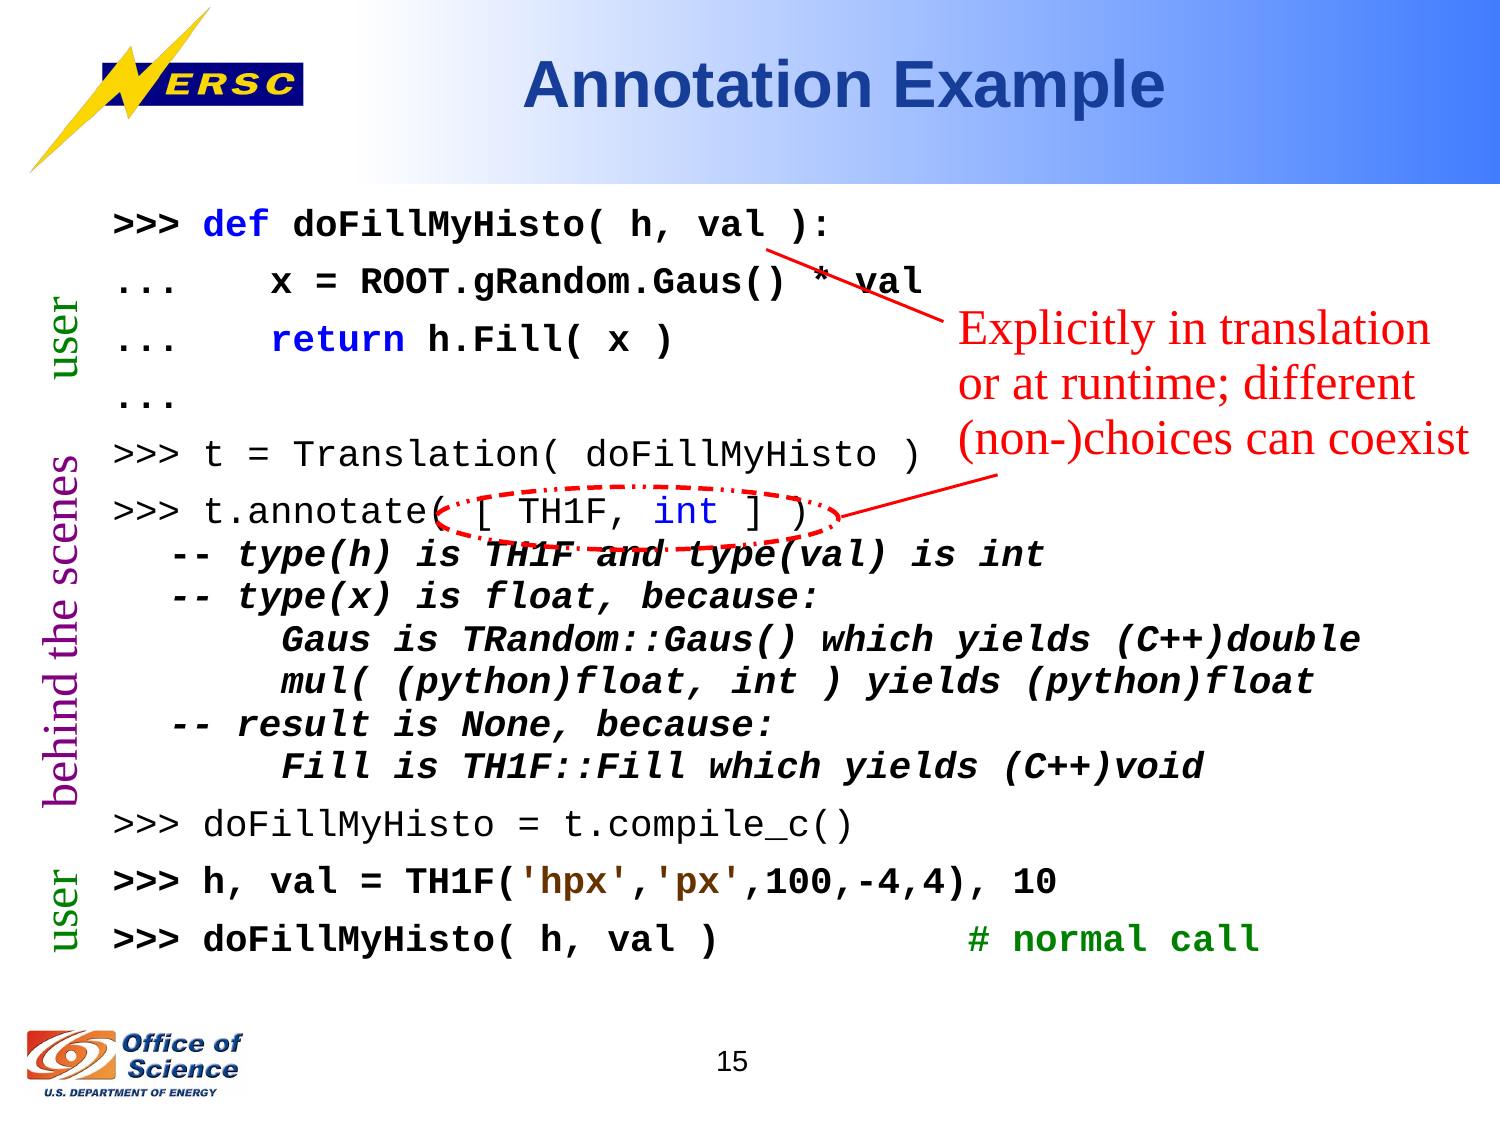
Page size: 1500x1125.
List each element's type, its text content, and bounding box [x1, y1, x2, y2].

picture [0, 0, 352, 182]
picture [22, 1026, 246, 1100]
list >>> def doFillMyHisto( h, val ): ... x = ROOT.gRandom.Gaus() * val ... return h.Fill( x ) ... >>> t = Translation( doFillMyHisto ) >>> t.annotate( [ TH1F, int ] ) -- type(h) is TH1F and type(val) is int -- type(x) is float, because: Gaus is TRandom::Gaus() which yields (C++)double mul( (python)float, int ) yields (python)float -- result is None, because: Fill is TH1F::Fill which yields (C++)void >>> doFillMyHisto = t.compile_c() >>> h, val = TH1F('hpx','px',100,-4,4), 10 >>> doFillMyHisto( h, val ) # normal call [112, 204, 1434, 965]
text_box Explicitly in translation or at runtime; different (non-)choices can coexist [957, 299, 1475, 466]
title Annotation Example [364, 13, 1326, 156]
text_box behind the scenes [32, 391, 88, 809]
text_box user [32, 842, 88, 954]
text_box user [32, 269, 88, 381]
